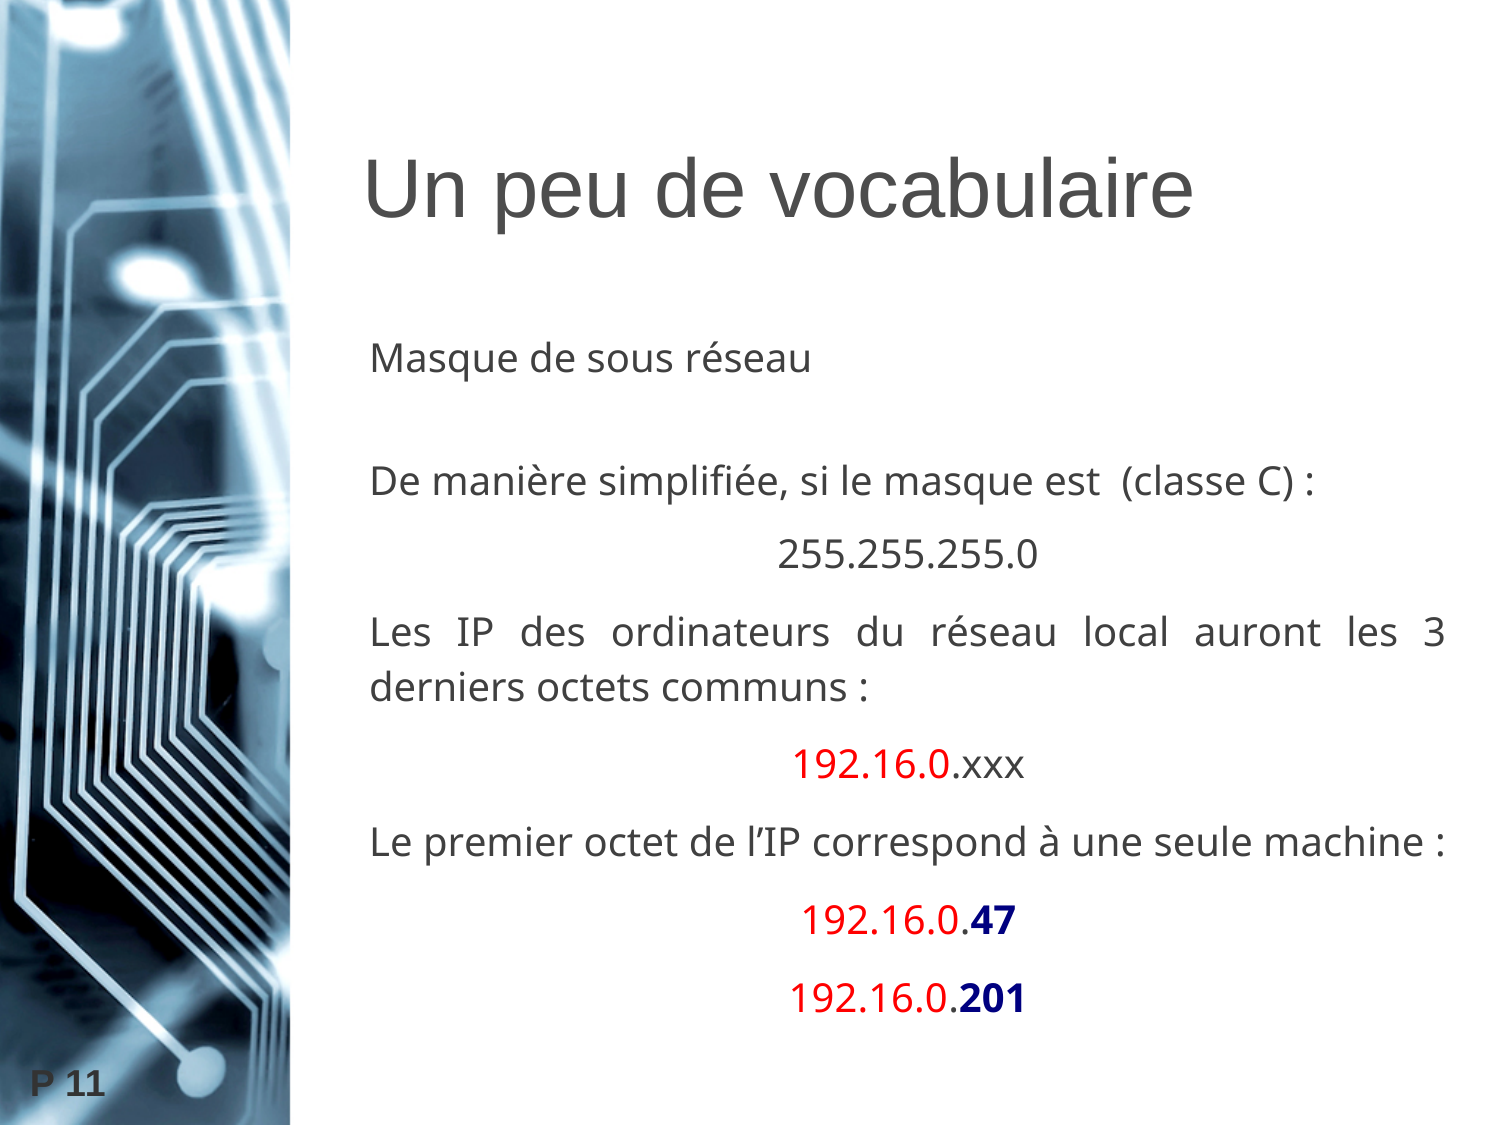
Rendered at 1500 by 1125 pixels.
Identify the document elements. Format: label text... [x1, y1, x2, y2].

title Un peu de vocabulaire [324, 125, 1463, 243]
text_box [354, 732, 1453, 904]
picture [0, 0, 1500, 1125]
list Masque de sous réseau De manière simplifiée, si le masque est (classe C) : 255.255.255.0 Les IP des ordinateurs du réseau local auront les 3 derniers octets communs : 192.16.0.xxx Le premier octet de l’IP correspond à une seule machine : 192.16.0.47 192.16.0.201 [354, 324, 1463, 1042]
